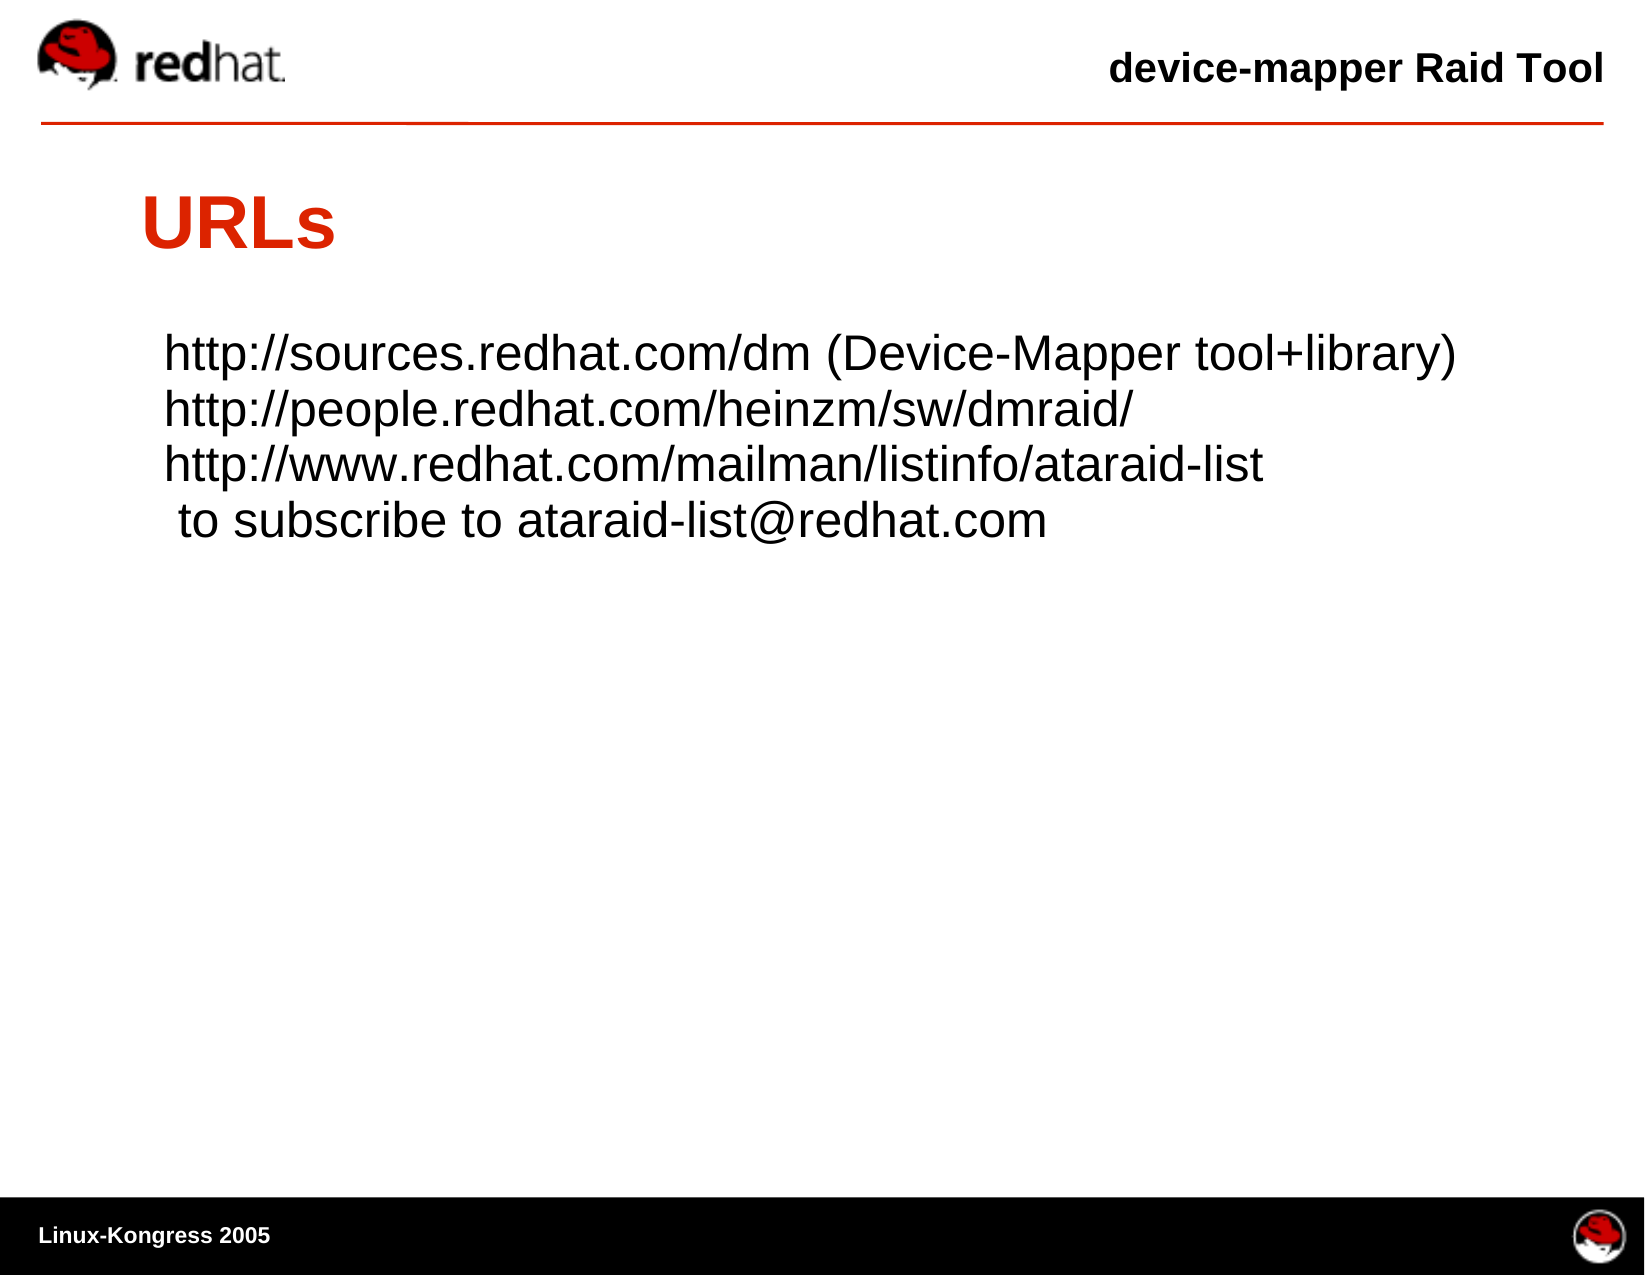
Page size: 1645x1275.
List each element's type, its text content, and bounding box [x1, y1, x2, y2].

picture [36, 17, 285, 102]
text_box URLs [141, 180, 338, 274]
text_box device-mapper Raid Tool [959, 44, 1605, 97]
text_box http://sources.redhat.com/dm (Device-Mapper tool+library) http://people.redhat.com/heinzm/sw/dmraid/ http://www.redhat.com/mailman/listinfo/ataraid-list to subscribe to ataraid-list@redhat.com [150, 324, 1575, 886]
picture [1568, 1206, 1631, 1270]
text_box Linux-Kongress 2005 [38, 1222, 381, 1252]
text_box [0, 1197, 1645, 1275]
